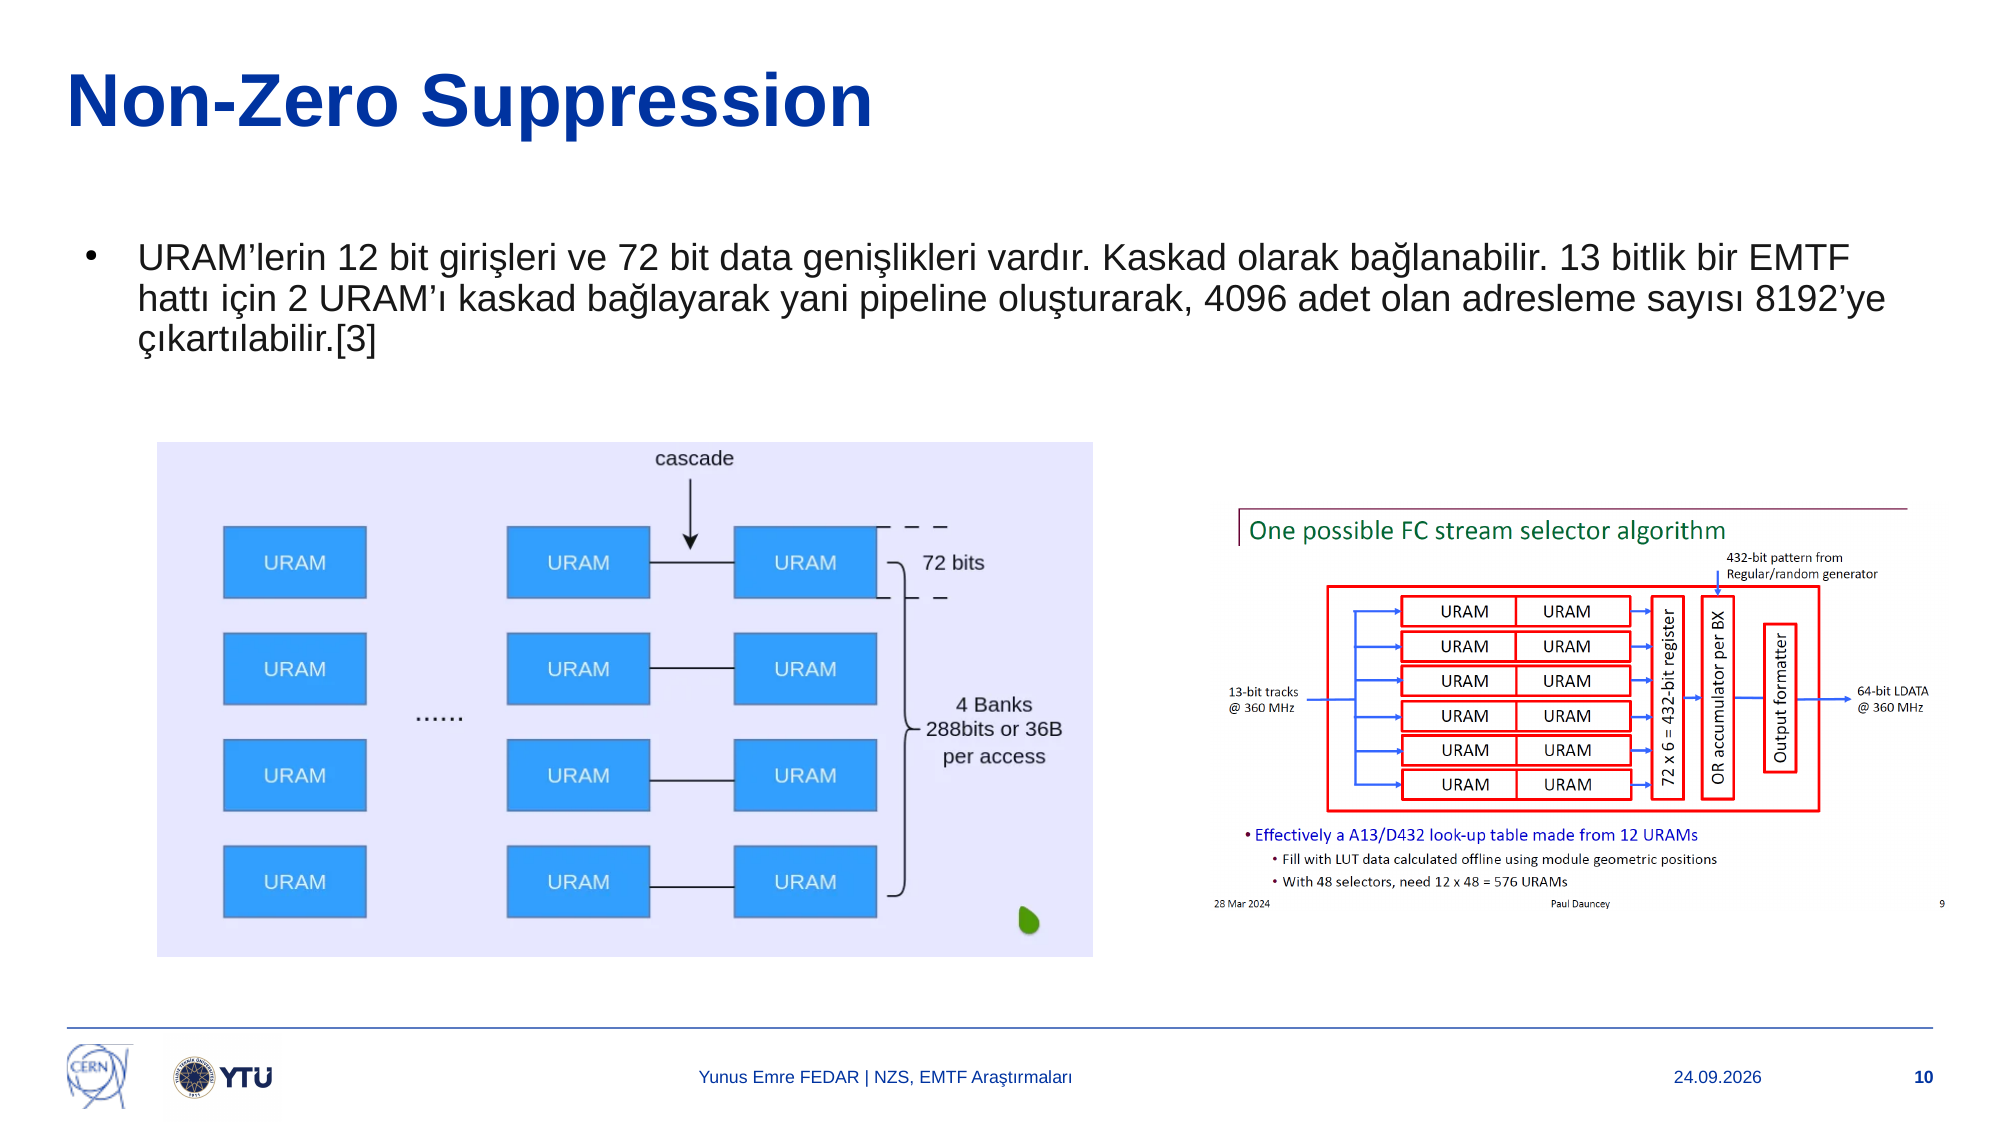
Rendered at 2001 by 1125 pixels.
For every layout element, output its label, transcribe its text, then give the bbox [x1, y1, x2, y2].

text_box Yunus Emre FEDAR | NZS, EMTF Araştırmaları [698, 1046, 1402, 1107]
title Non-Zero Suppression [66, 61, 1933, 172]
picture [157, 442, 1093, 957]
picture [163, 1033, 282, 1123]
slide_number 24.12.2024 [1496, 1046, 1762, 1107]
list URAM’lerin 12 bit girişleri ve 72 bit data genişlikleri vardır. Kaskad olarak bağlanabilir. 13 bitlik bir EMTF hattı için 2 URAM’ı kaskad bağlayarak yani pipeline oluşturarak, 4096 adet olan adresleme sayısı 8192’ye çıkartılabilir.[3] [66, 172, 1933, 443]
slide_number <number> [1822, 1046, 1934, 1107]
picture [1210, 501, 1949, 912]
